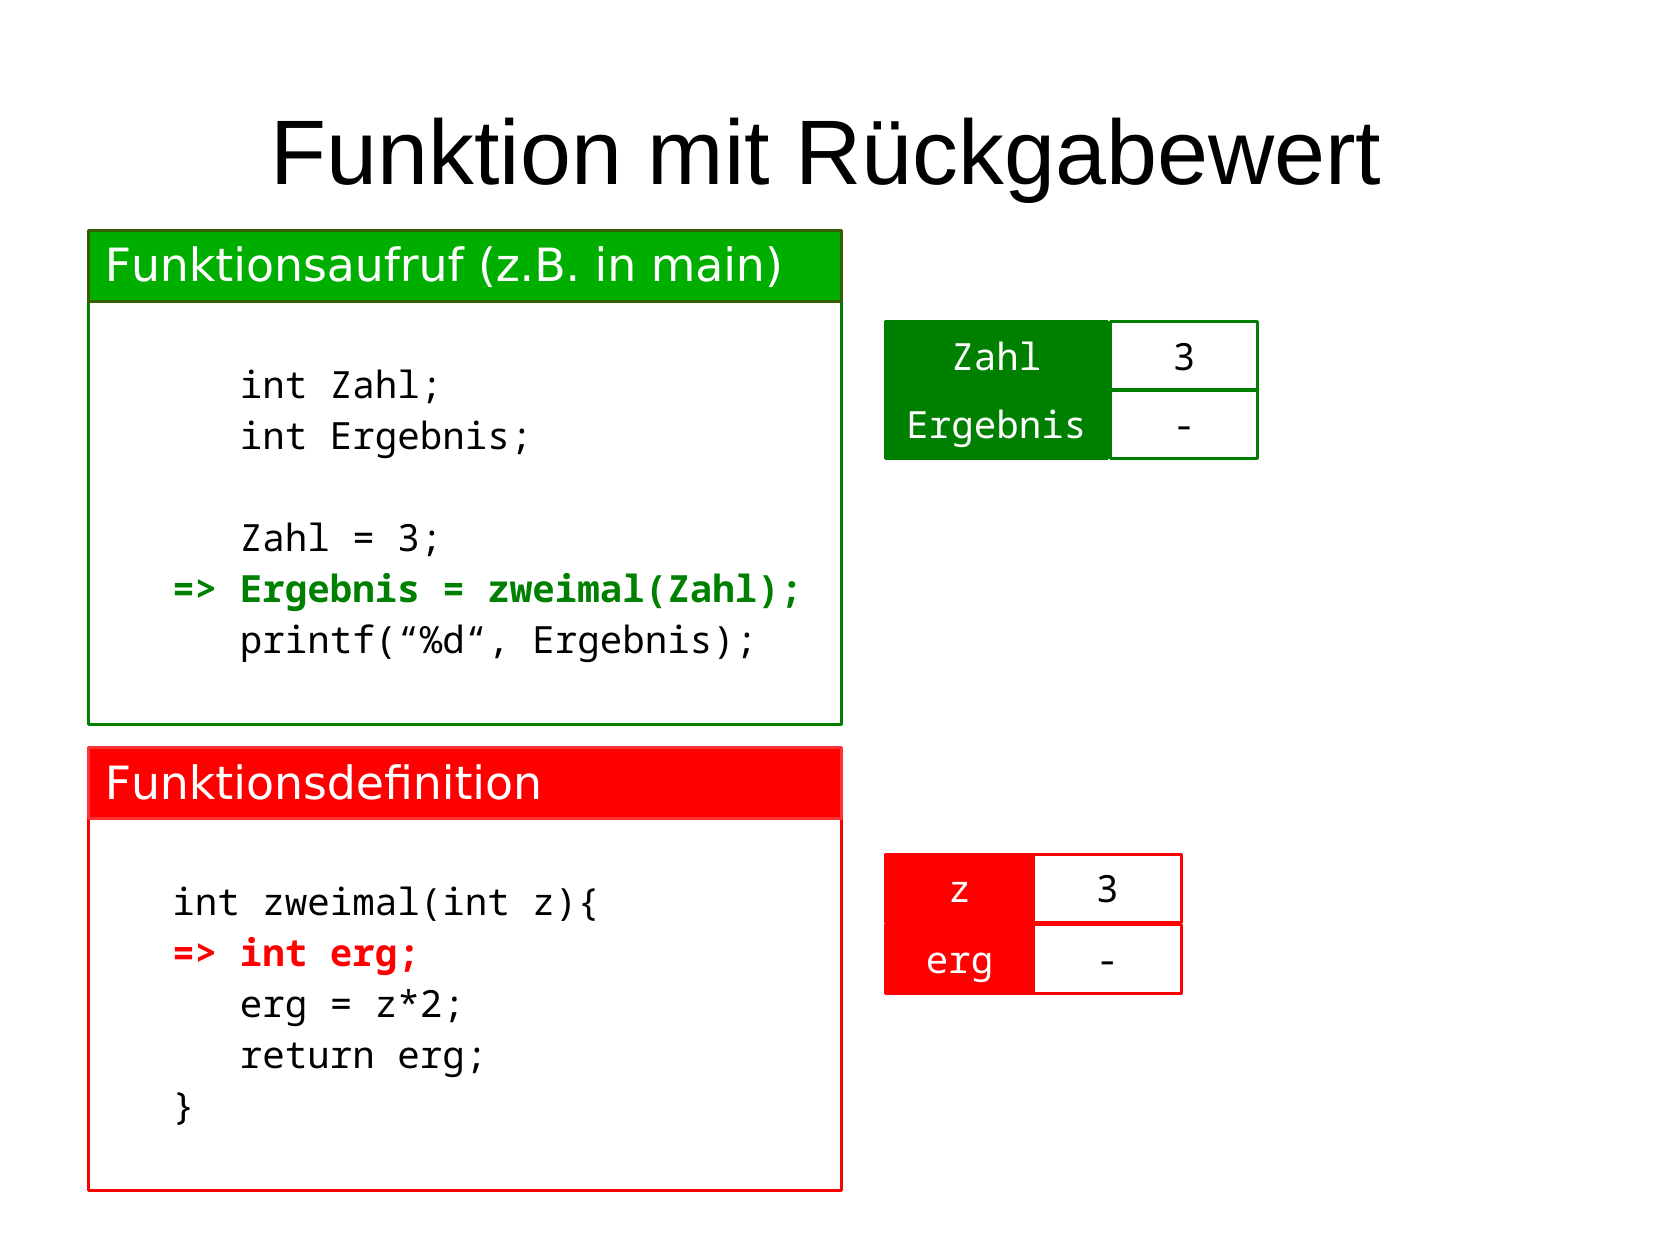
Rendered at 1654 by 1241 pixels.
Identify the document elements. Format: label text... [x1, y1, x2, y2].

text_box erg [885, 924, 1032, 987]
text_box Ergebnis [885, 389, 1108, 452]
text_box int Zahl; int Ergebnis; Zahl = 3; => Ergebnis = zweimal(Zahl); printf(“%d“, Ergebnis); [88, 303, 842, 665]
text_box - [1033, 924, 1182, 987]
text_box Funktionsaufruf (z.B. in main) [88, 257, 842, 302]
text_box Zahl [885, 321, 1108, 384]
text_box z [885, 854, 1032, 916]
text_box - [1110, 389, 1258, 452]
title Funktion mit Rückgabewert [82, 49, 1571, 257]
text_box 3 [1110, 321, 1258, 384]
text_box 3 [1033, 854, 1182, 916]
text_box int zweimal(int z){ => int erg; erg = z*2; return erg; } [88, 820, 842, 1139]
text_box Funktionsdefinition [88, 747, 842, 819]
